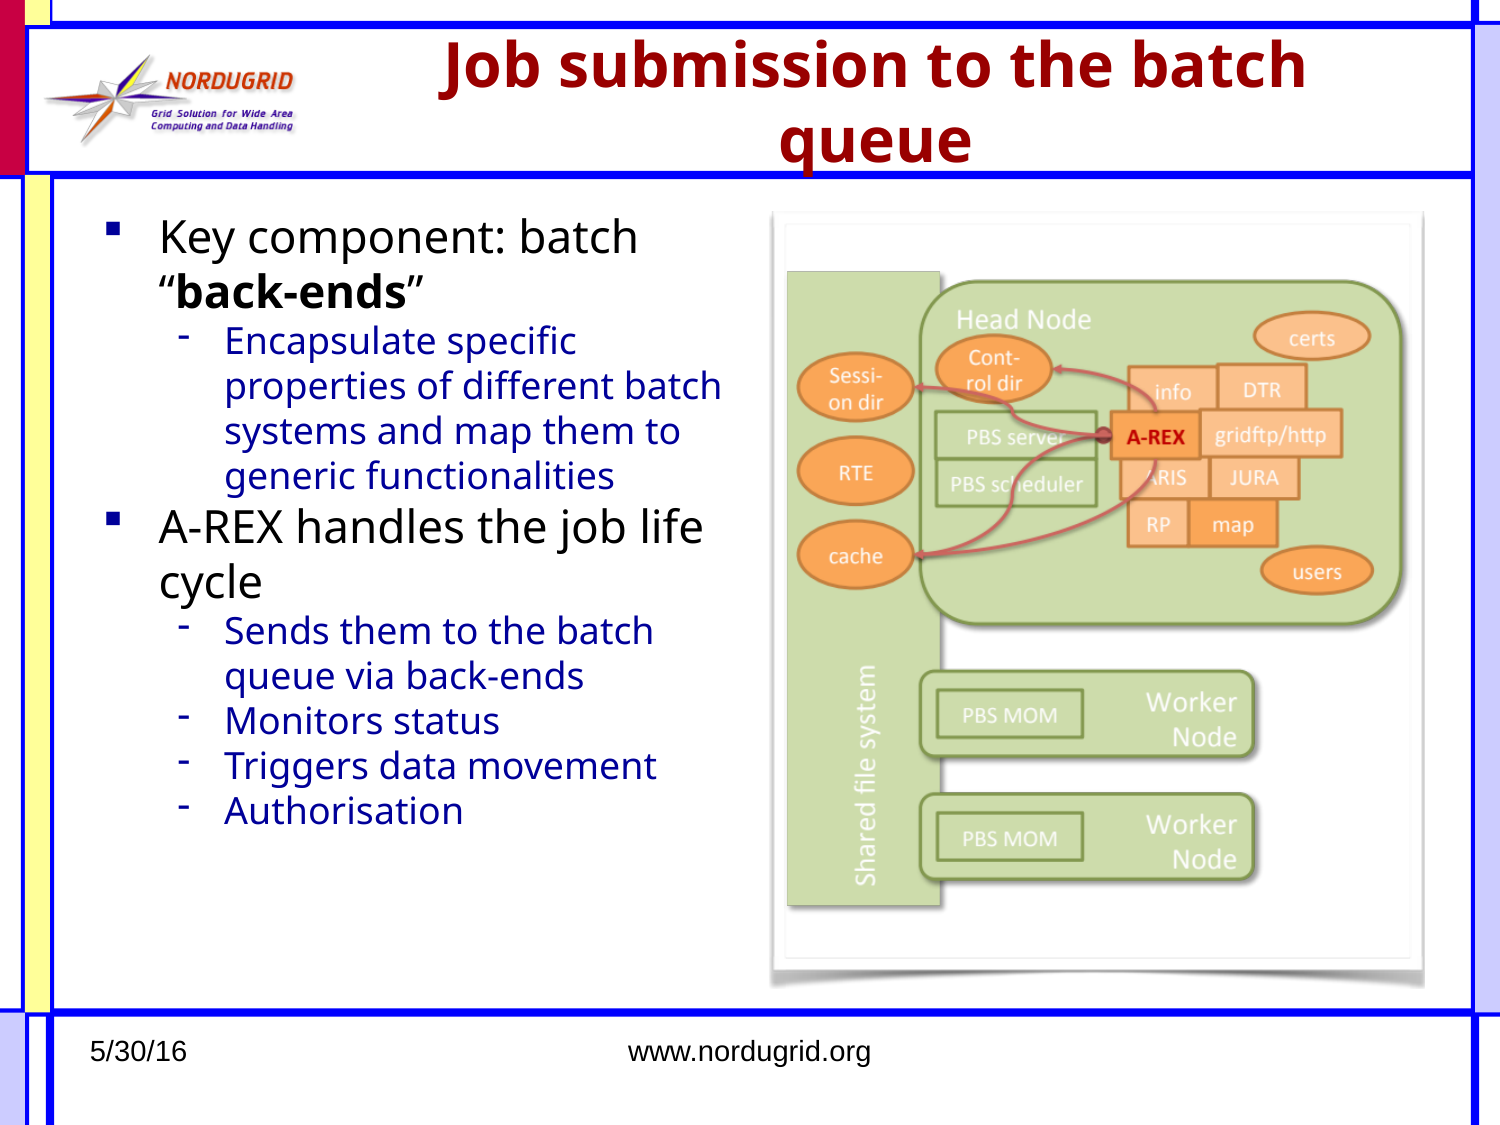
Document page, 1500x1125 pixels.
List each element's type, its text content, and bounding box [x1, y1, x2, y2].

text_box 5/30/16 [75, 1024, 425, 1103]
picture [40, 49, 300, 148]
text_box Key component: batch “back-ends” Encapsulate specific properties of different batch systems and map them to generic functionalities A-REX handles the job life cycle Sends them to the batch queue via back-ends Monitors status Triggers data movement Authorisation [87, 200, 744, 1000]
text_box www.nordugrid.org [512, 1024, 988, 1103]
picture [768, 211, 1425, 989]
text_box Job submission to the batch queue [324, 62, 1428, 138]
